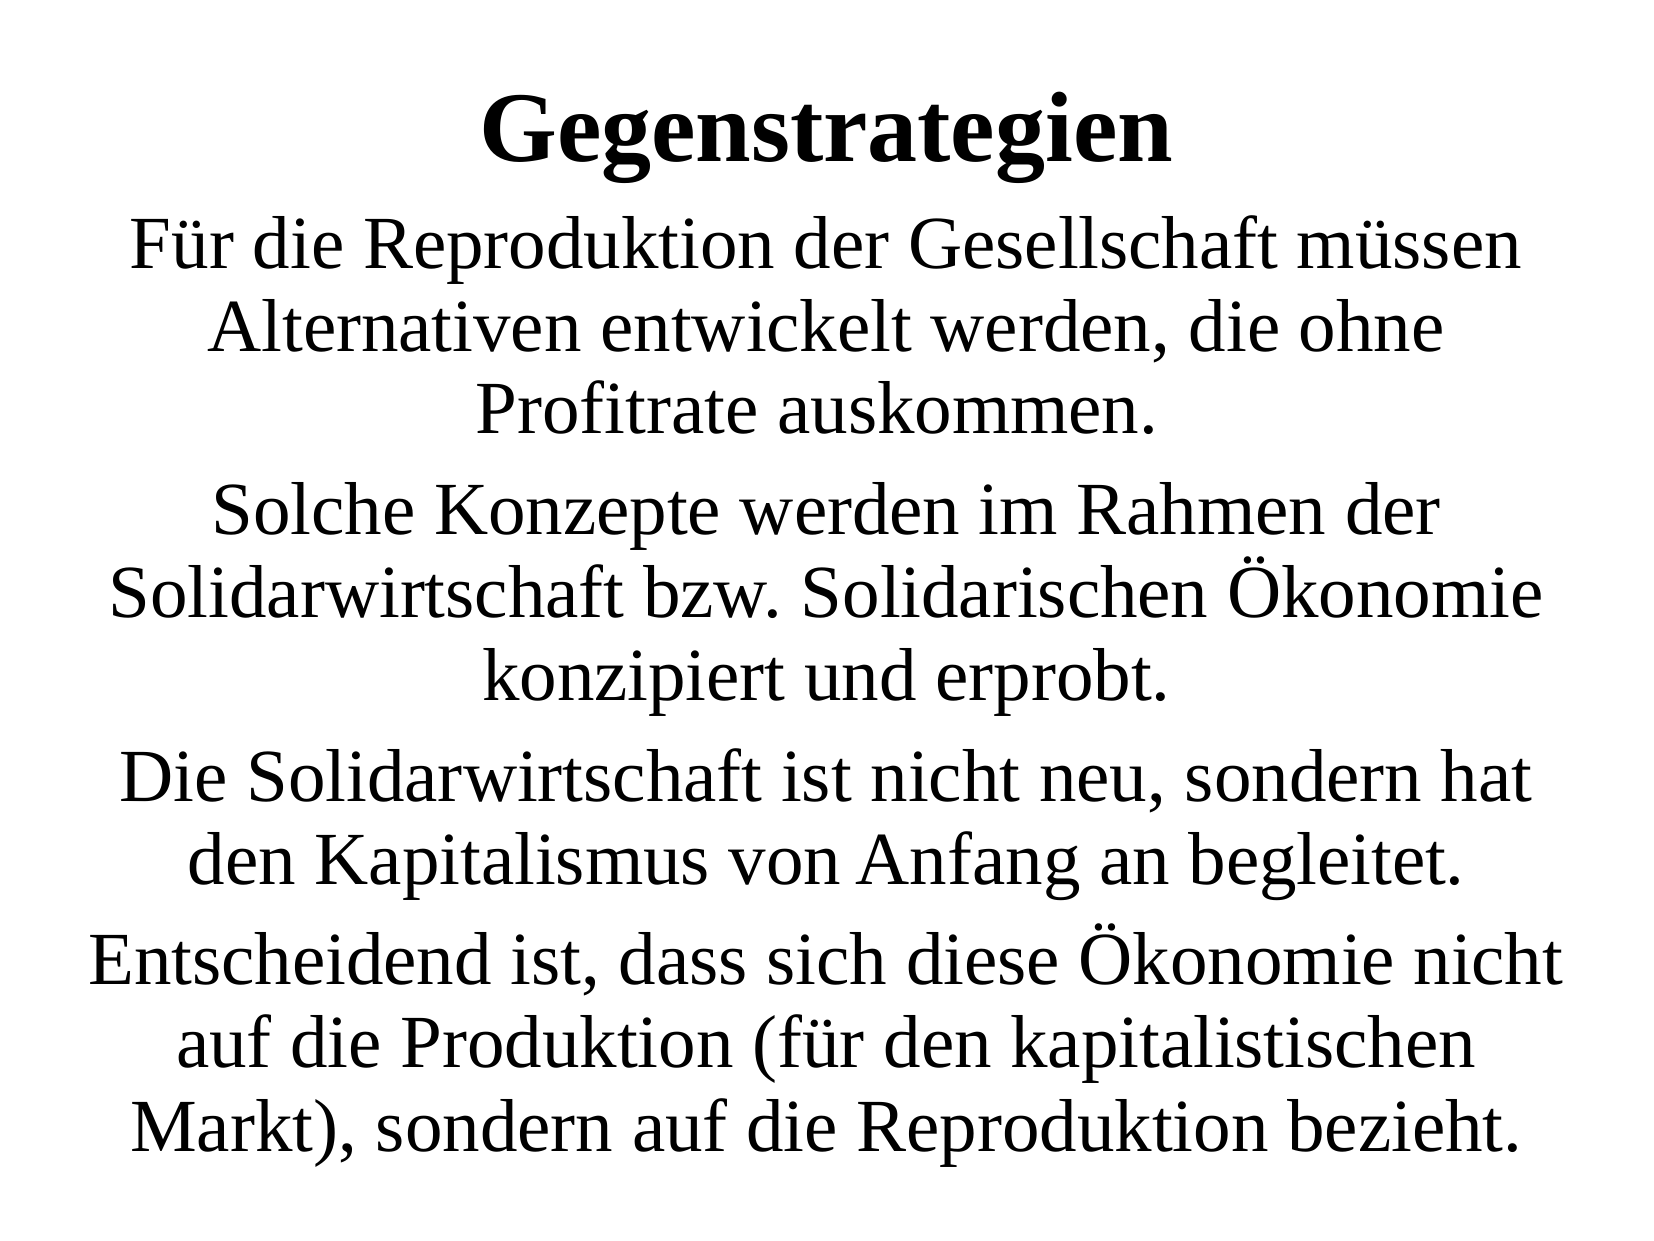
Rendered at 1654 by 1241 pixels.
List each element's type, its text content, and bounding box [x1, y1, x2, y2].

text_box Gegenstrategien Für die Reproduktion der Gesellschaft müssen Alternativen entwickelt werden, die ohne Profitrate auskommen. Solche Konzepte werden im Rahmen der Solidarwirtschaft bzw. Solidarischen Ökonomie konzipiert und erprobt. Die Solidarwirtschaft ist nicht neu, sondern hat den Kapitalismus von Anfang an begleitet. Entscheidend ist, dass sich diese Ökonomie nicht auf die Produktion (für den kapitalistischen Markt), sondern auf die Reproduktion bezieht. [73, 65, 1580, 1175]
